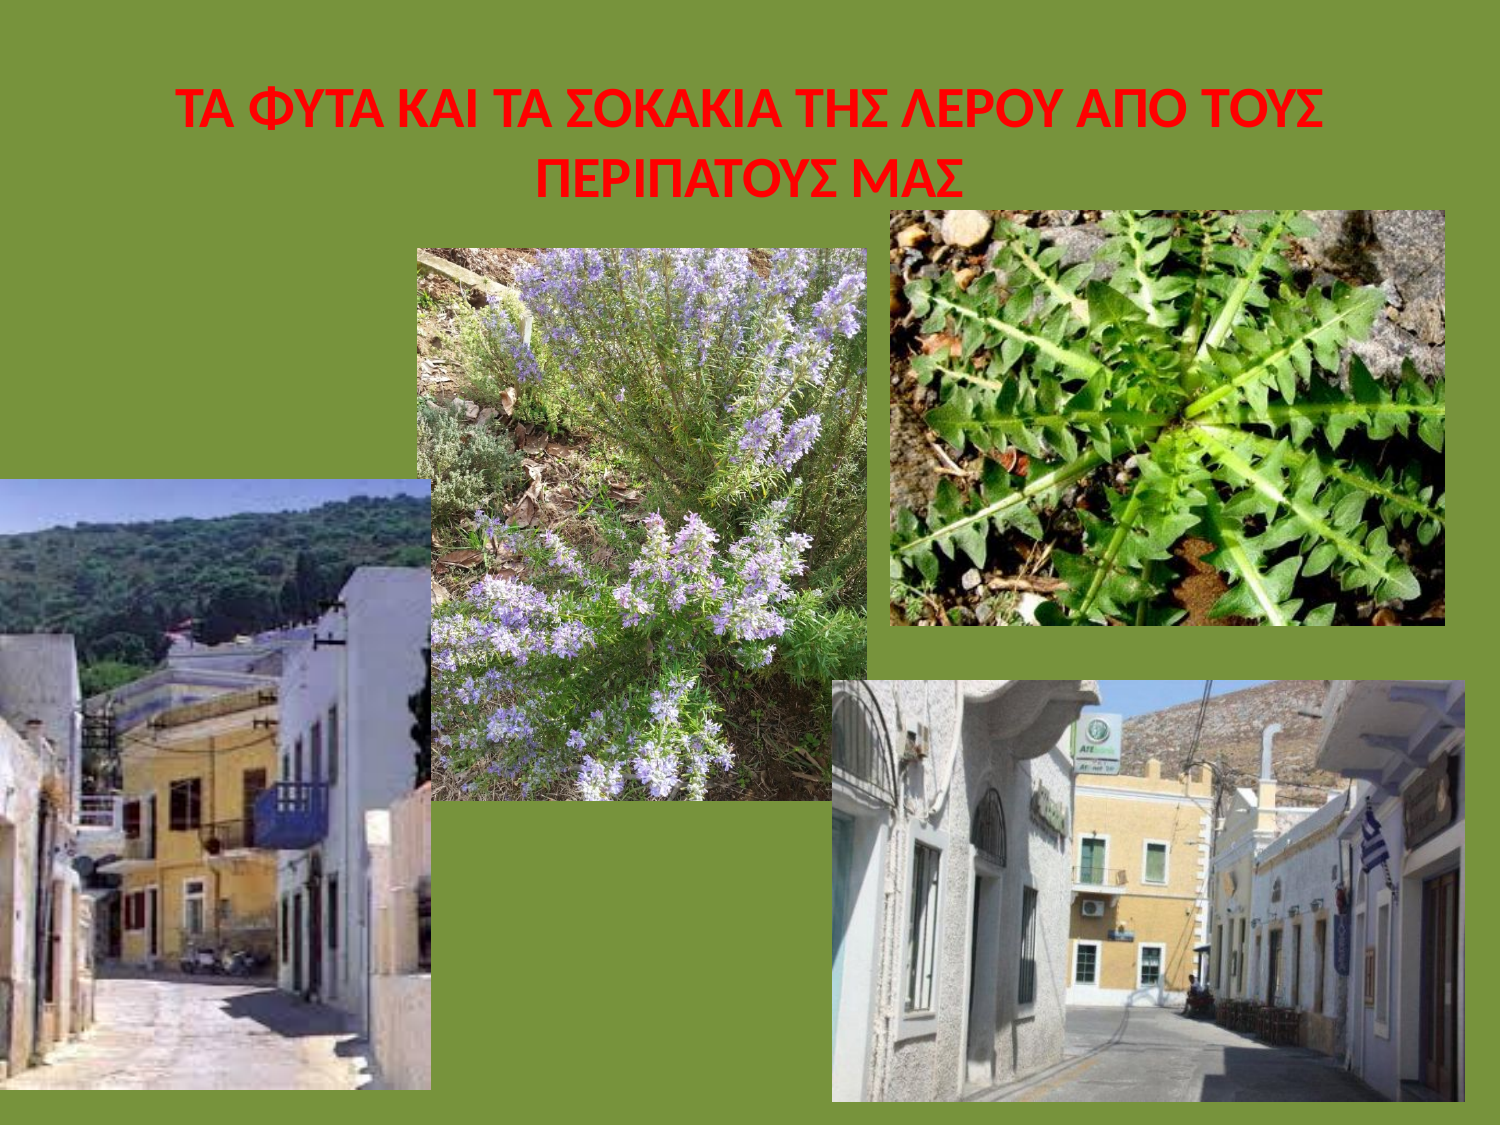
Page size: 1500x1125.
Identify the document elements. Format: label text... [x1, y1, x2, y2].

title ΤΑ ΦΥΤΑ ΚΑΙ ΤΑ ΣΟΚΑΚΙΑ ΤΗΣ ΛΕΡΟΥ ΑΠΟ ΤΟΥΣ ΠΕΡΙΠΑΤΟΥΣ ΜΑΣ [75, 45, 1425, 233]
picture [0, 249, 1465, 1102]
picture [890, 210, 1445, 627]
